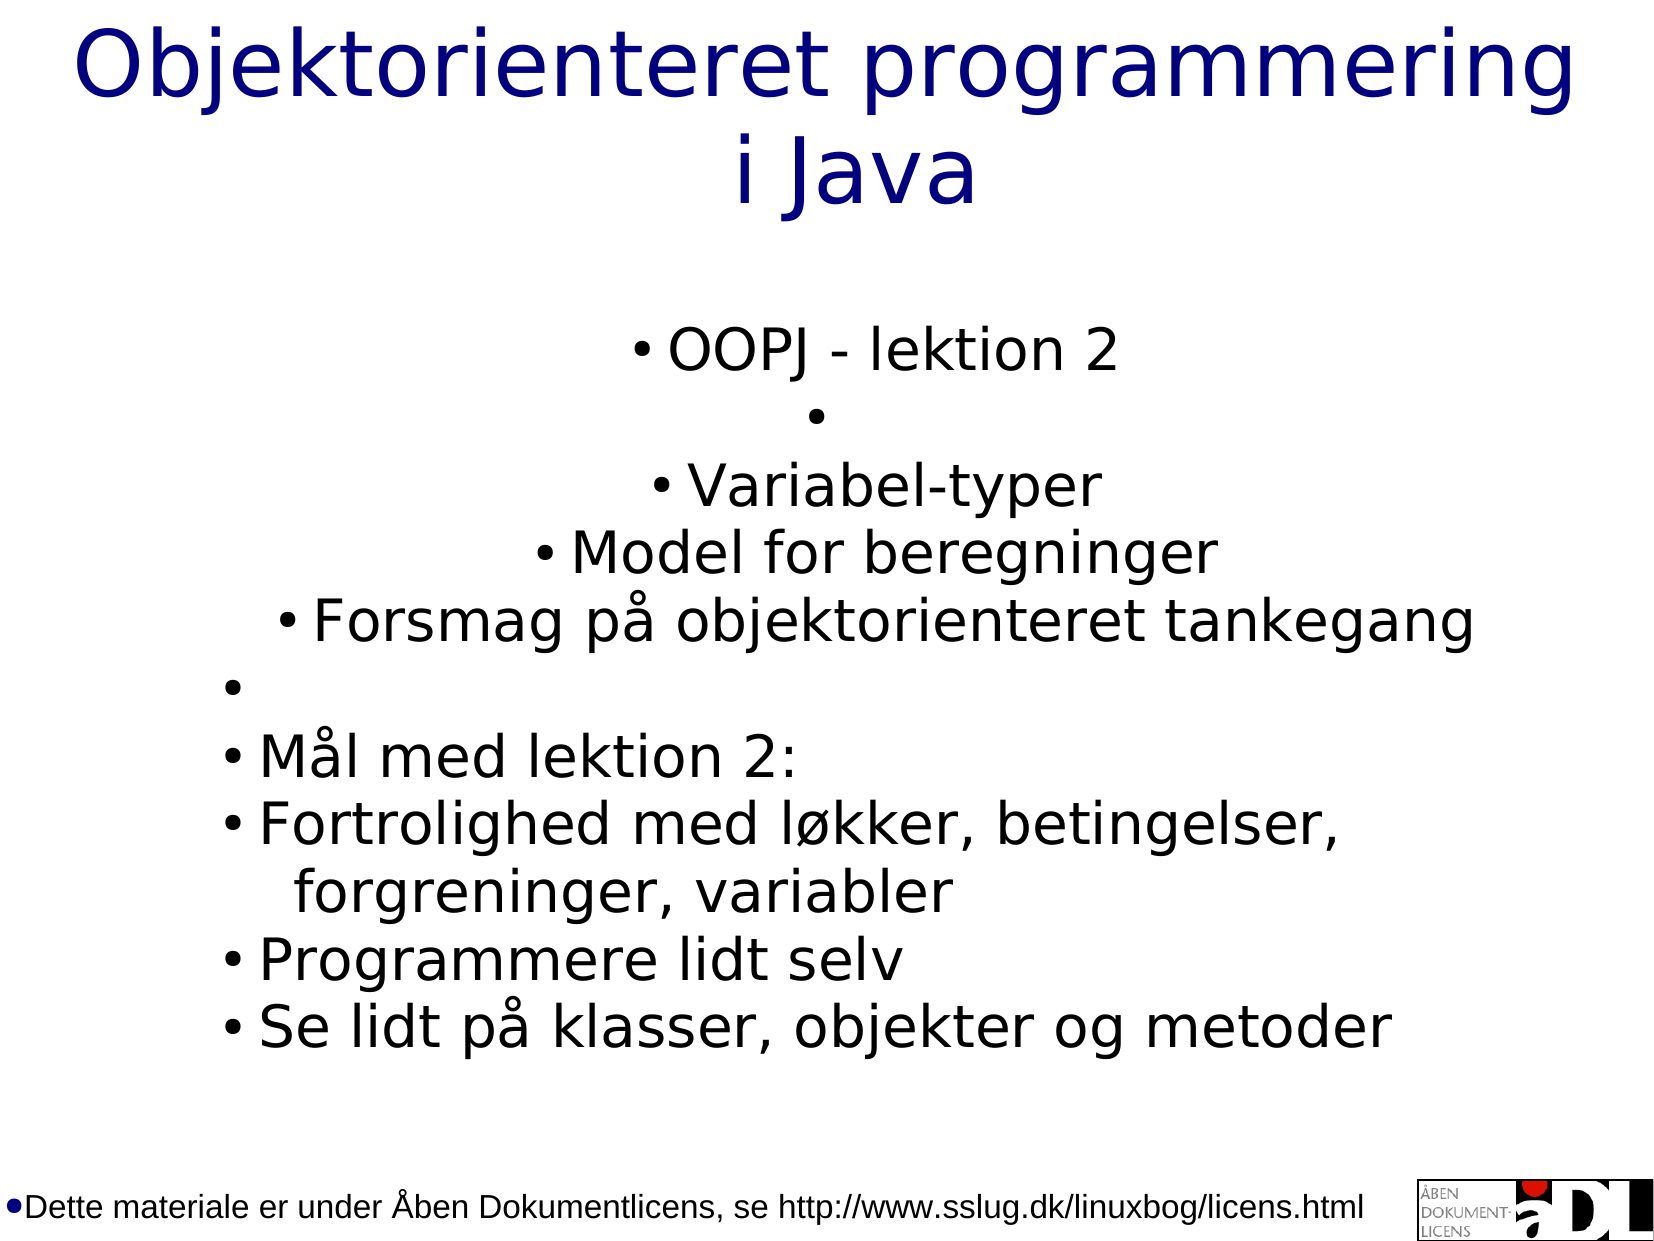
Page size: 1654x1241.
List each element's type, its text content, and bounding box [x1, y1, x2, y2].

title Objektorienteret programmering i Java [72, 10, 1582, 225]
subtitle OOPJ - lektion 2 Variabel-typer Model for beregninger Forsmag på objektorienteret tankegang Mål med lektion 2: Fortrolighed med løkker, betingelser, forgreninger, variabler Programmere lidt selv Se lidt på klasser, objekter og metoder [151, 298, 1532, 1080]
text_box Dette materiale er under Åben Dokumentlicens, se http://www.sslug.dk/linuxbog/licens.html [4, 1188, 1348, 1239]
picture [1417, 1179, 1654, 1241]
